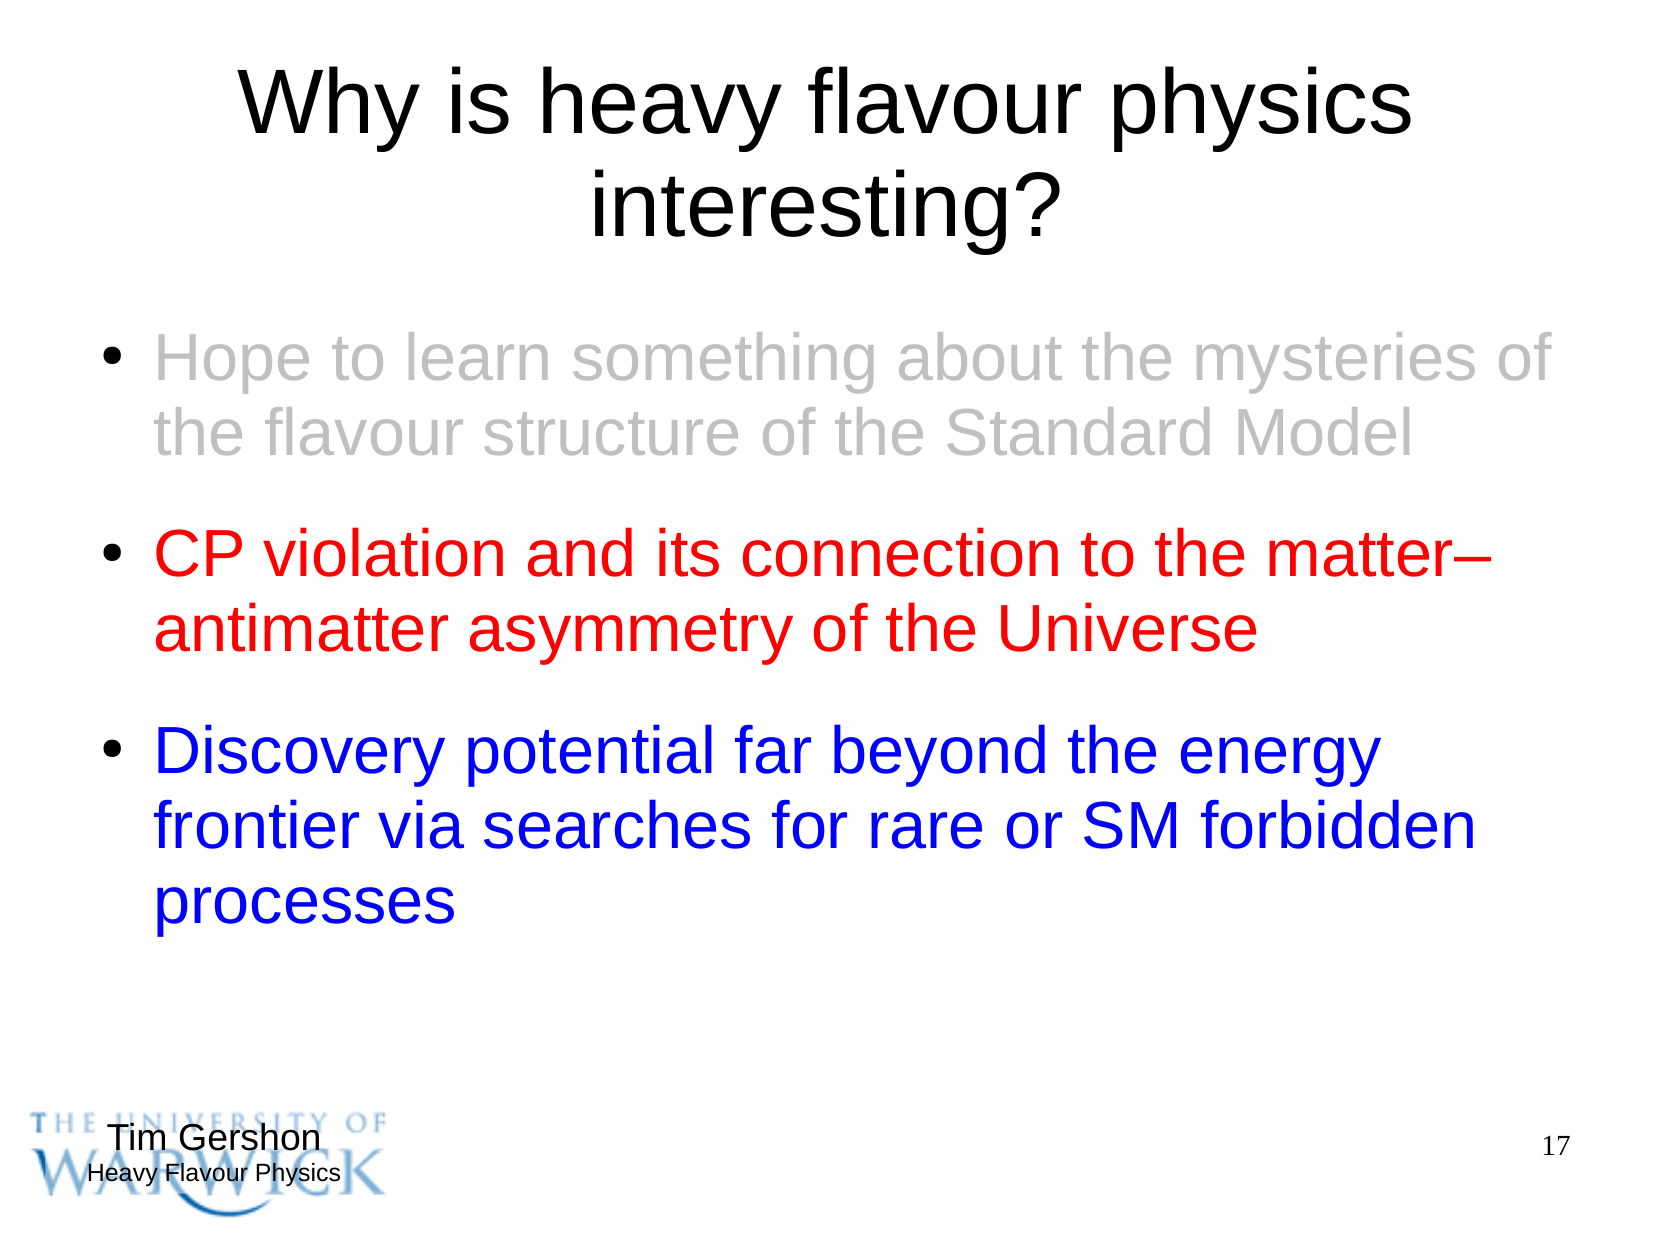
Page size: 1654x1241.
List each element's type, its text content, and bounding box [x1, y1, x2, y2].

picture [19, 1106, 406, 1232]
text_box Tim Gershon Heavy Flavour Physics [45, 1108, 383, 1194]
list Hope to learn something about the mysteries of the flavour structure of the Standard Model CP violation and its connection to the matter–antimatter asymmetry of the Universe Discovery potential far beyond the energy frontier via searches for rare or SM forbidden processes [82, 319, 1571, 1093]
title Why is heavy flavour physics interesting? [82, 49, 1571, 257]
